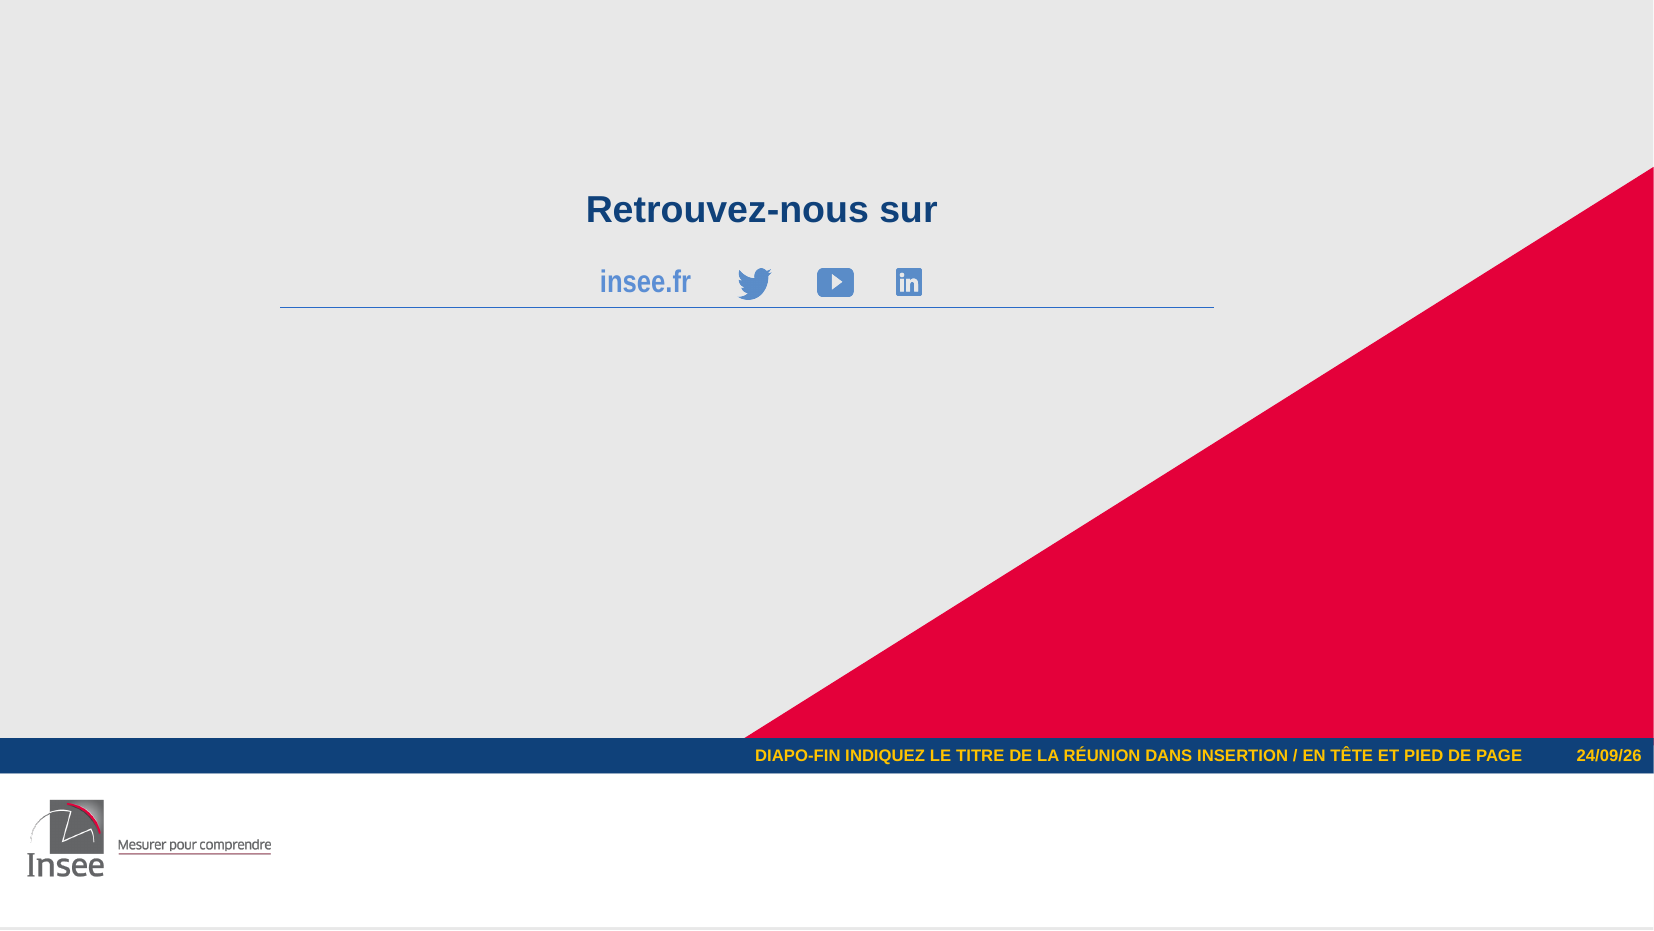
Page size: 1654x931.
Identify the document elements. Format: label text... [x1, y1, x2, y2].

title Retrouvez-nous sur [377, 165, 1146, 254]
picture [737, 268, 772, 300]
picture [23, 773, 271, 880]
picture [817, 268, 854, 297]
picture [896, 268, 922, 296]
